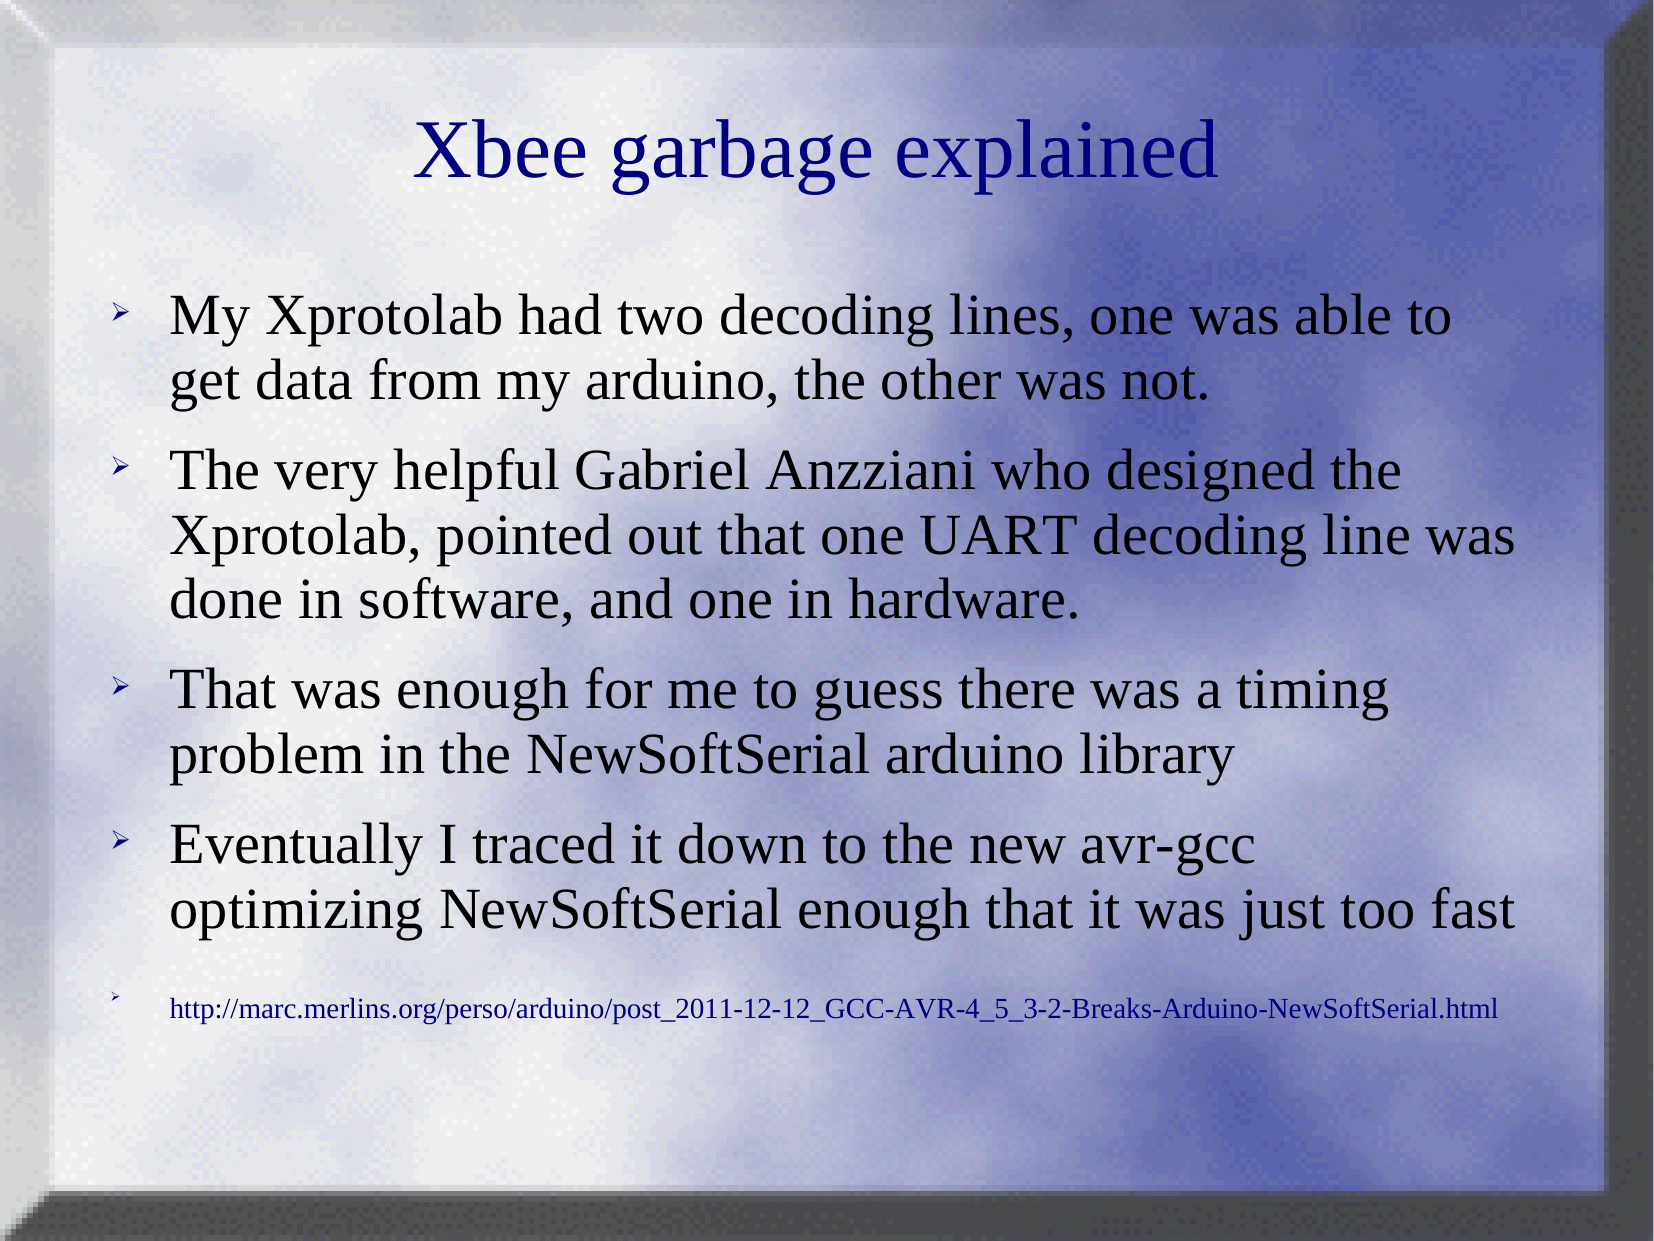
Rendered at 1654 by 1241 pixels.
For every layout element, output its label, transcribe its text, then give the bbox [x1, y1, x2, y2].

picture [0, 0, 1654, 1241]
list My Xprotolab had two decoding lines, one was able to get data from my arduino, the other was not. The very helpful Gabriel Anzziani who designed the Xprotolab, pointed out that one UART decoding line was done in software, and one in hardware. That was enough for me to guess there was a timing problem in the NewSoftSerial arduino library Eventually I traced it down to the new avr-gcc optimizing NewSoftSerial enough that it was just too fast http://marc.merlins.org/perso/arduino/post_2011-12-12_GCC-AVR-4_5_3-2-Breaks-Arduino-NewSoftSerial.html [110, 282, 1523, 1088]
title Xbee garbage explained [197, 96, 1436, 203]
